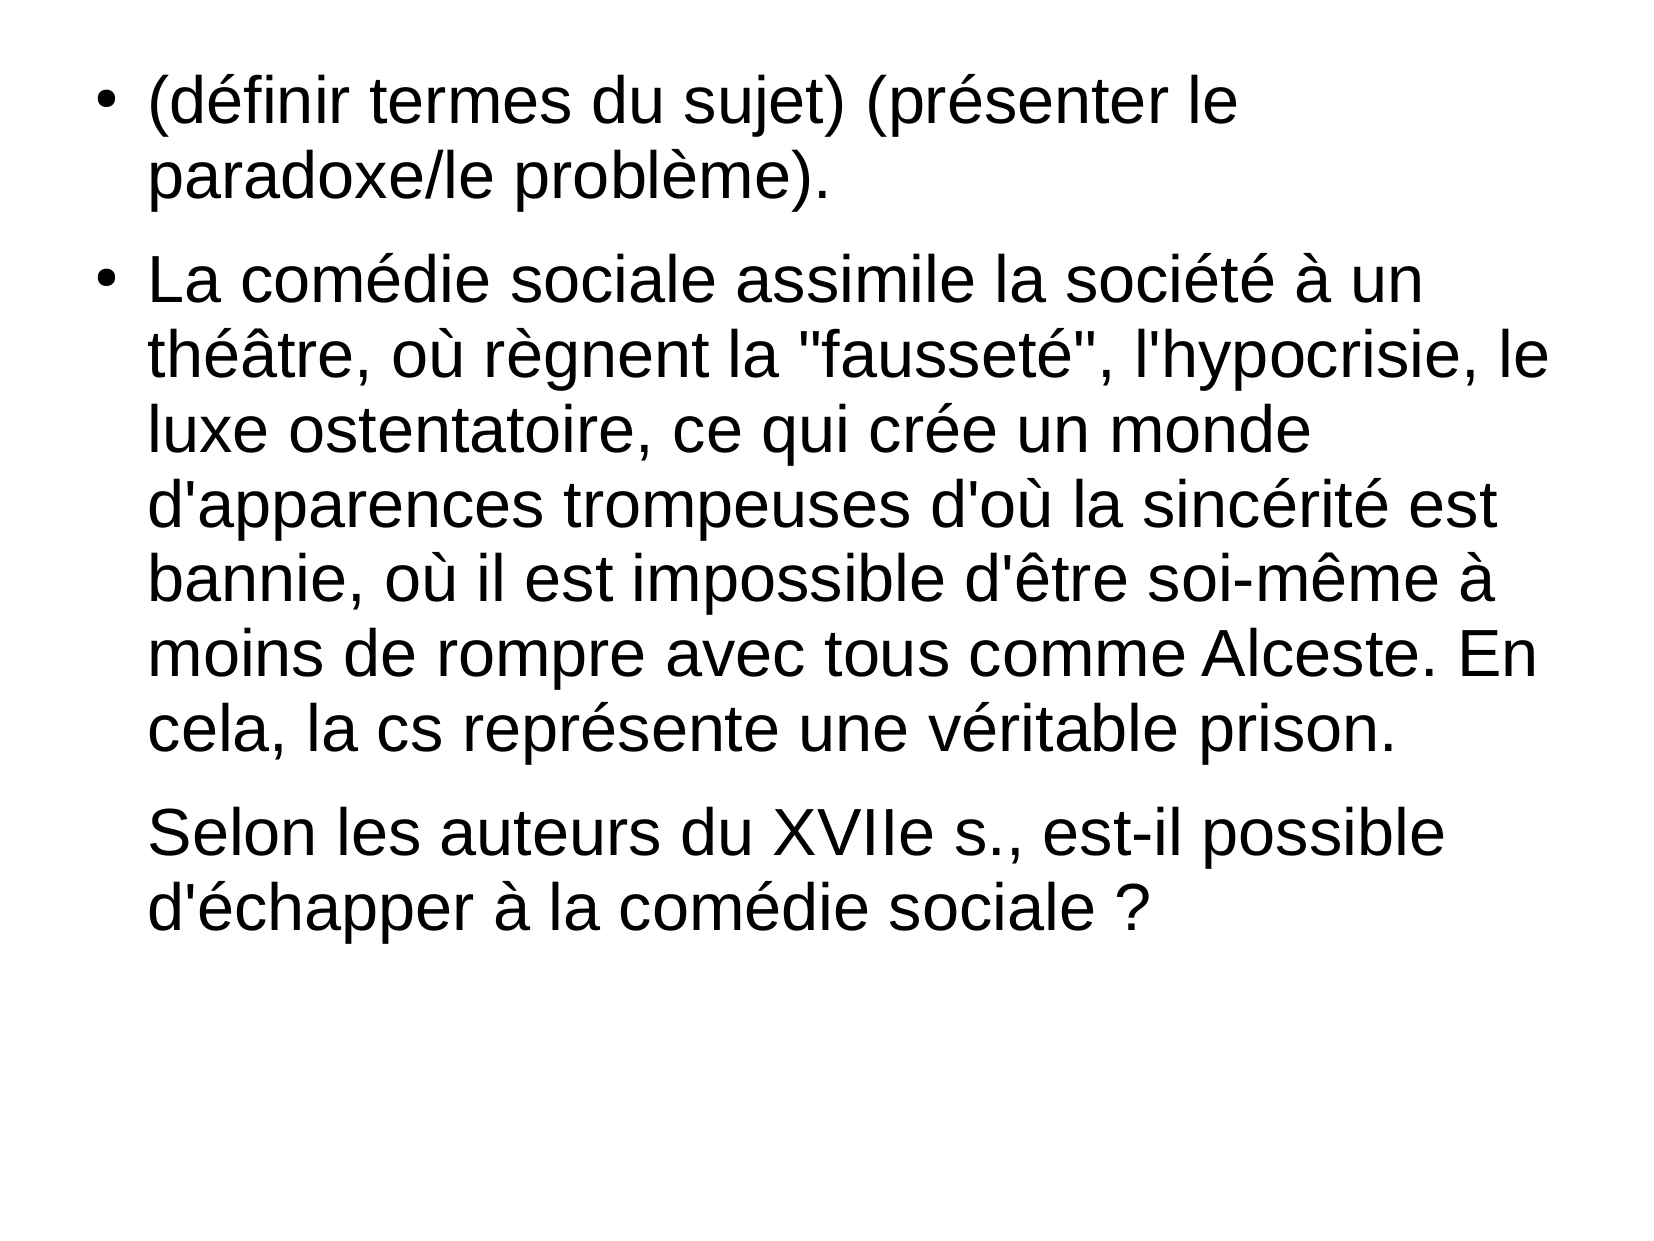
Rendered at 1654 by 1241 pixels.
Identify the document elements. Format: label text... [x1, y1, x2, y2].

list (définir termes du sujet) (présenter le paradoxe/le problème). La comédie sociale assimile la société à un théâtre, où règnent la "fausseté", l'hypocrisie, le luxe ostentatoire, ce qui crée un monde d'apparences trompeuses d'où la sincérité est bannie, où il est impossible d'être soi-même à moins de rompre avec tous comme Alceste. En cela, la cs représente une véritable prison. Selon les auteurs du XVIIe s., est-il possible d'échapper à la comédie sociale ? [76, 63, 1565, 1050]
